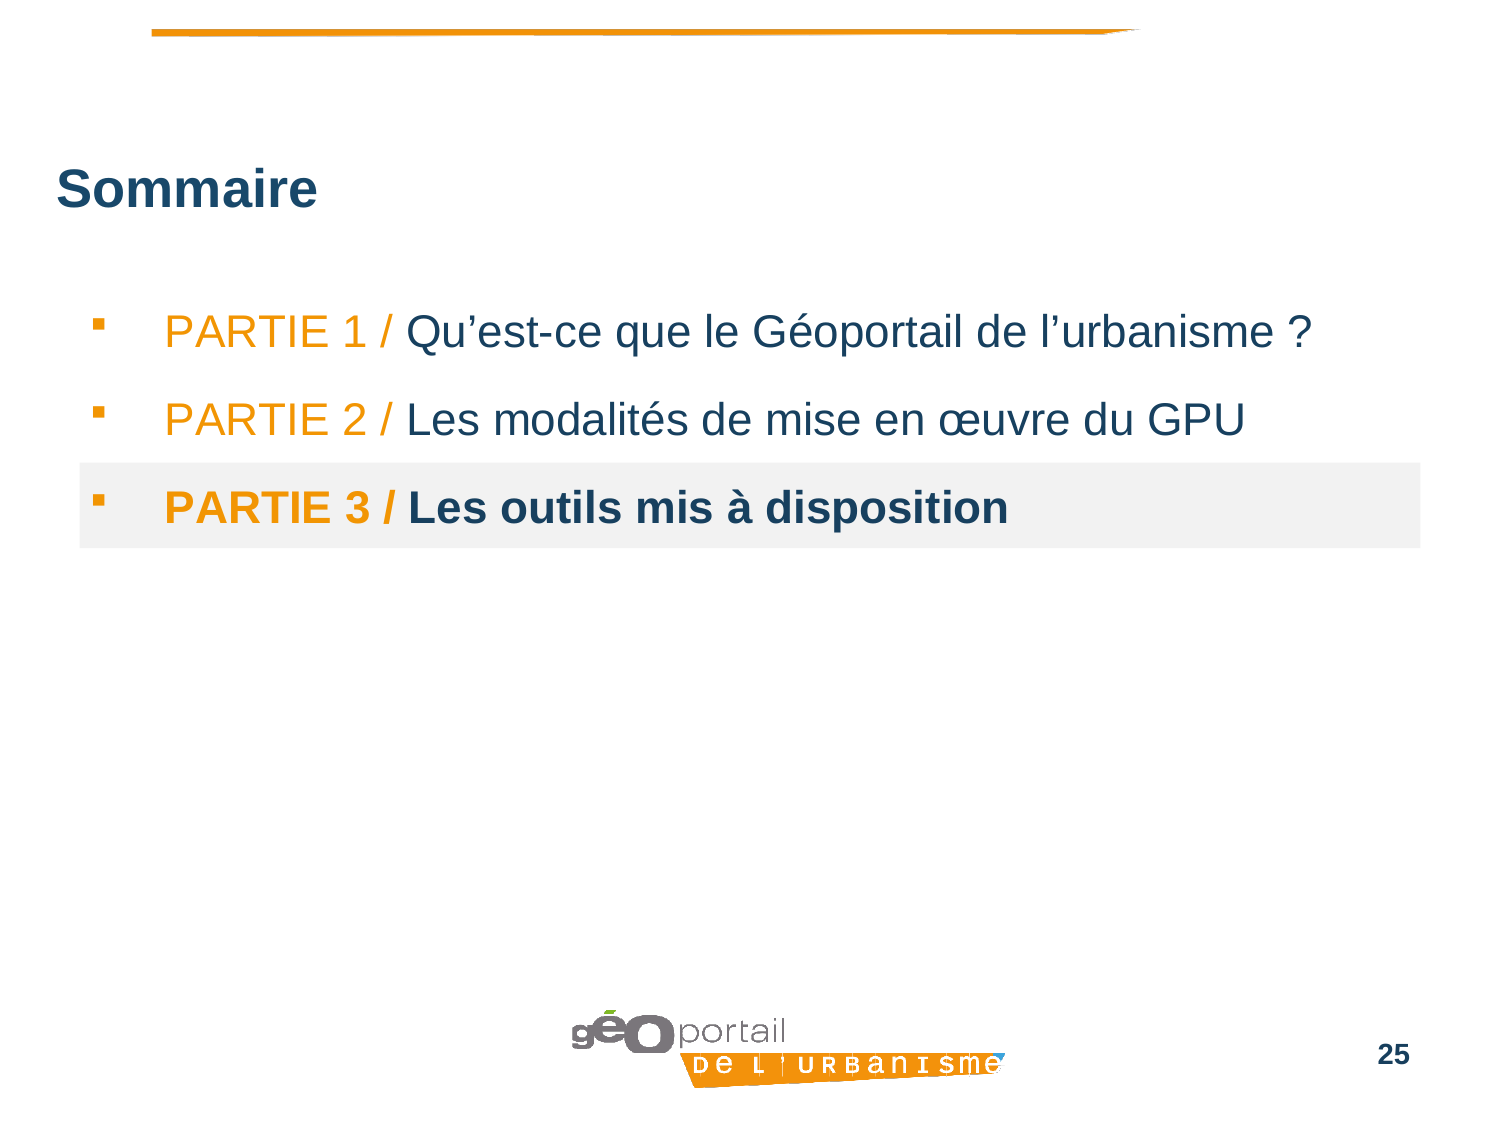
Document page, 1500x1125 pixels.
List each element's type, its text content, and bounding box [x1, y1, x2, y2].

picture [536, 992, 1037, 1125]
text_box <numéro> [1249, 1026, 1426, 1081]
title Sommaire [41, 104, 1459, 268]
text_box PARTIE 1 / Qu’est-ce que le Géoportail de l’urbanisme ? PARTIE 2 / Les modalités de mise en œuvre du GPU PARTIE 3 / Les outils mis à disposition [75, 293, 1426, 992]
